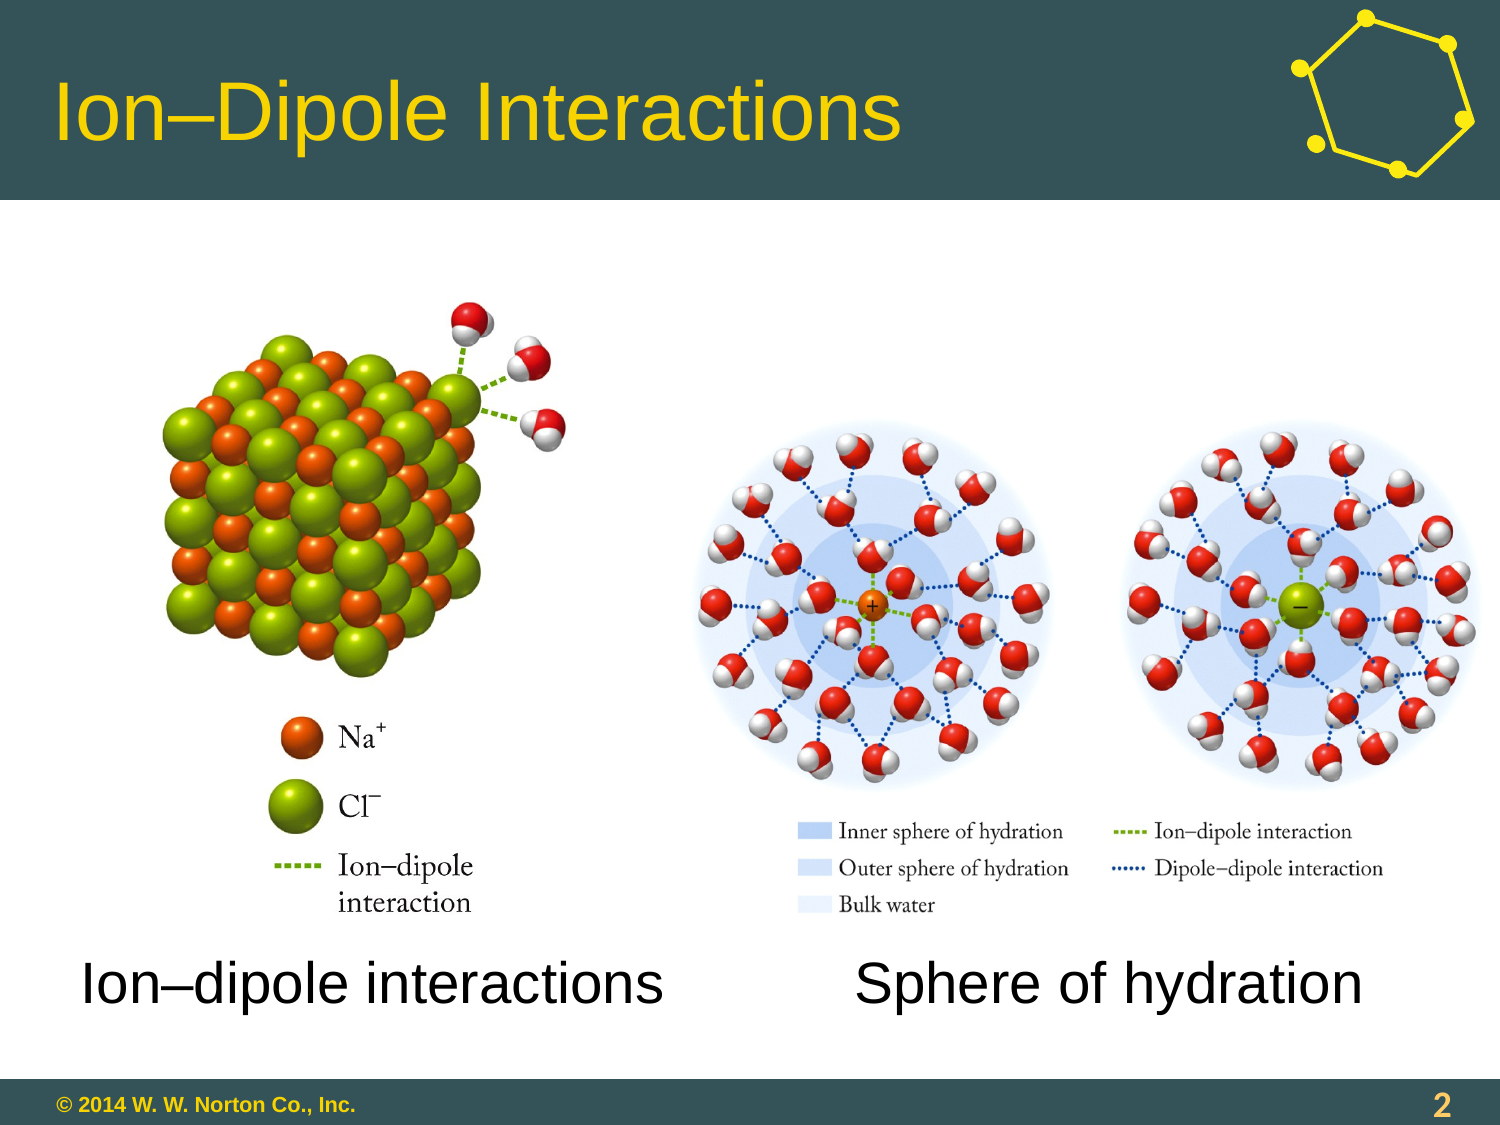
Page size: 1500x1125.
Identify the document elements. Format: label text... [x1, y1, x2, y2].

text_box Sphere of hydration [839, 937, 1380, 1023]
picture [675, 397, 1500, 925]
picture [150, 289, 579, 925]
title Ion–Dipole Interactions [37, 19, 1118, 195]
slide_number <number> [1417, 1076, 1468, 1125]
text_box Ion–dipole interactions [65, 937, 681, 1023]
